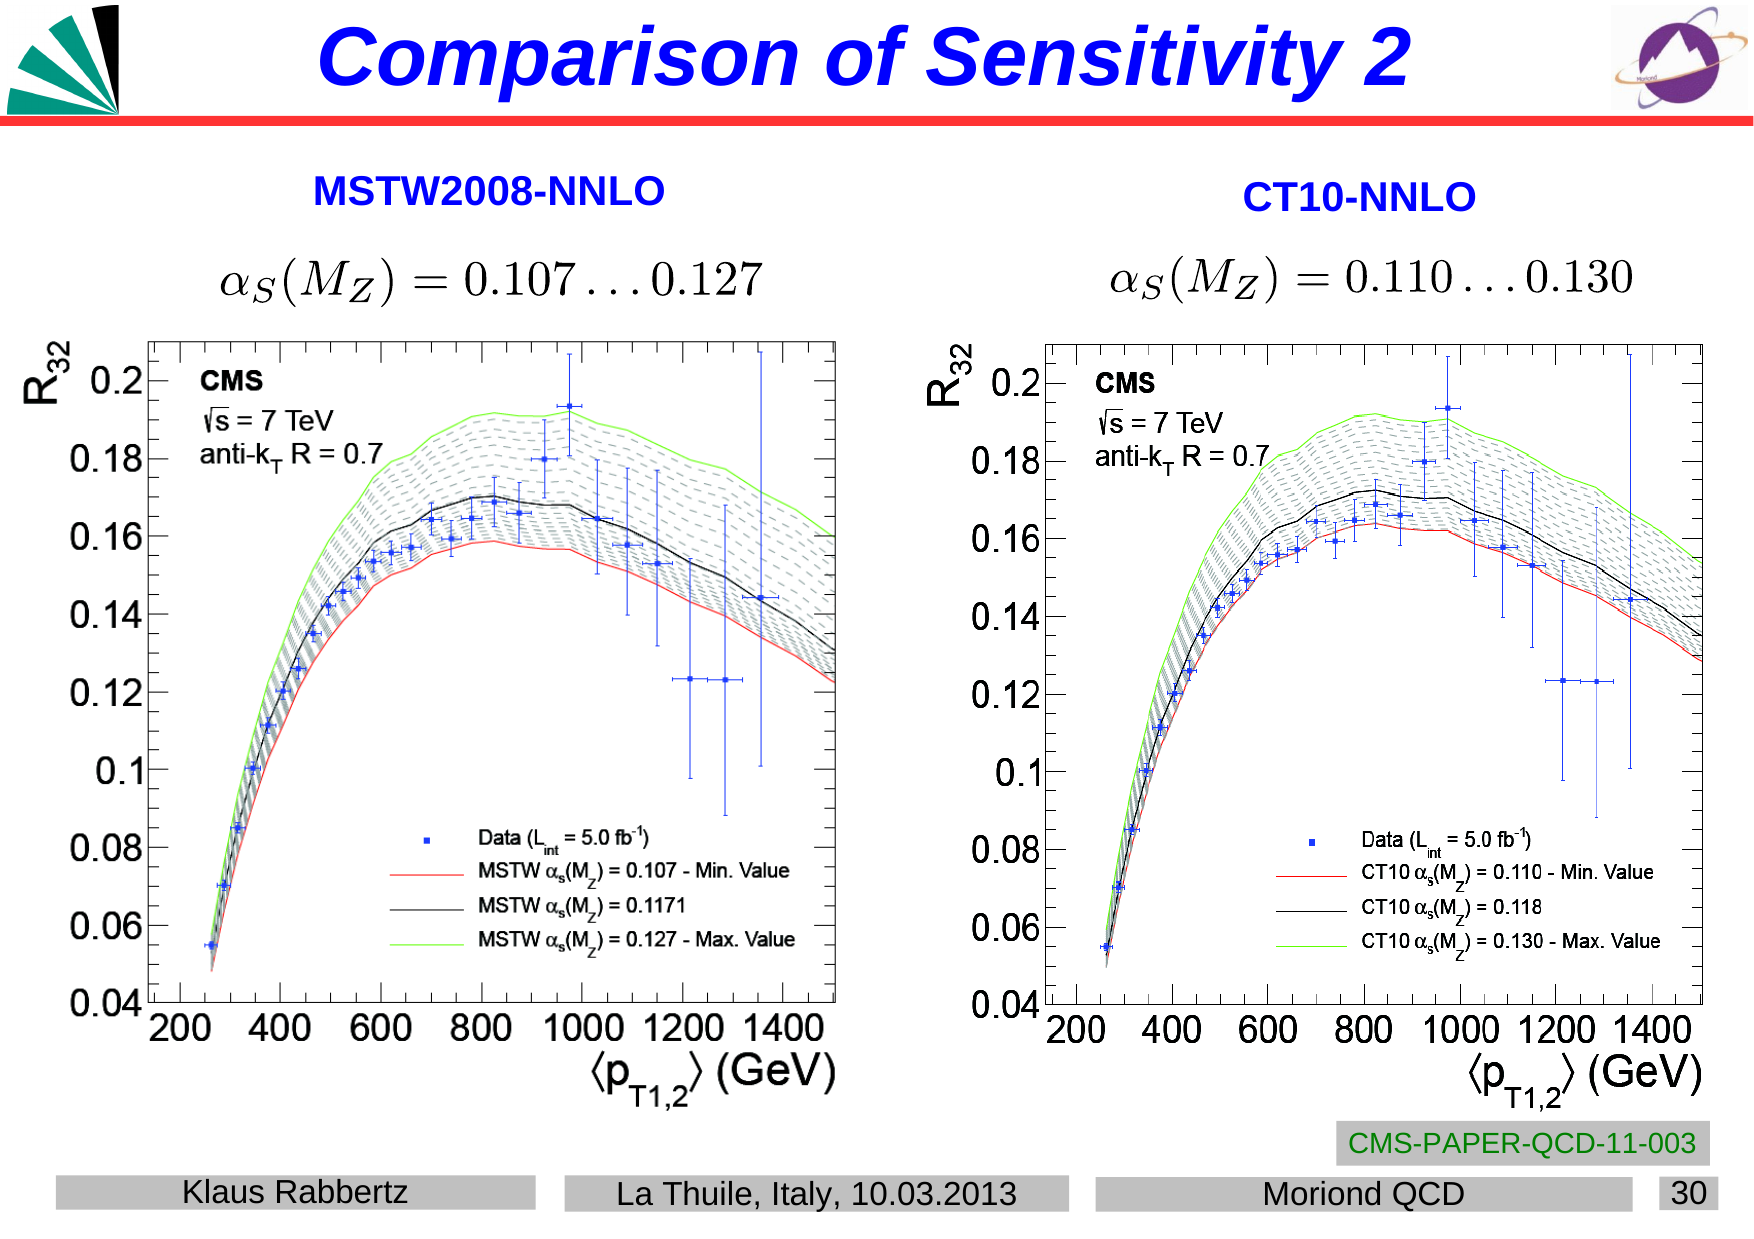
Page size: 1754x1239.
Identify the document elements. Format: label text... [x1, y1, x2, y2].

picture [220, 257, 763, 308]
picture [1110, 255, 1632, 304]
text_box CT10-NNLO [1230, 167, 1489, 227]
title Comparison of Sensitivity 2 [123, 0, 1606, 114]
text_box CMS-PAPER-QCD-11-003 [1336, 1120, 1710, 1166]
picture [925, 339, 1708, 1116]
picture [20, 332, 844, 1116]
picture [7, 5, 119, 116]
text_box MSTW2008-NNLO [301, 161, 679, 221]
picture [1611, 5, 1748, 110]
